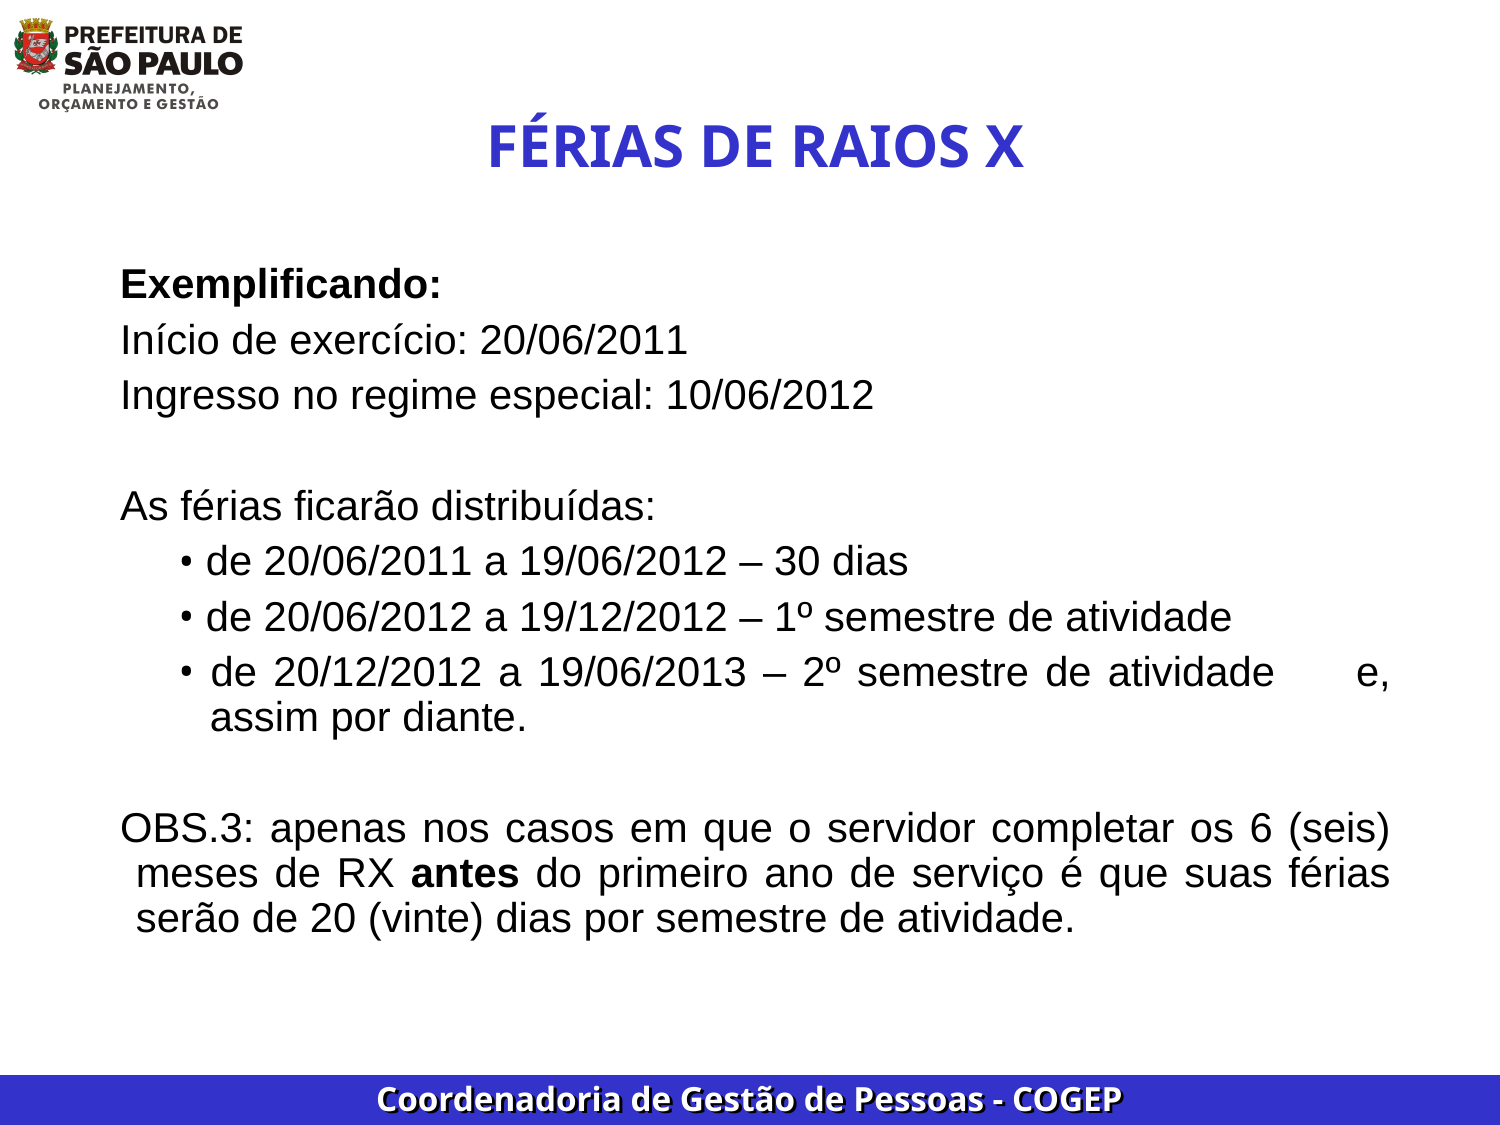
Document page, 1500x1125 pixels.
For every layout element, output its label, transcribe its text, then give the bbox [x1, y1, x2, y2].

subtitle Exemplificando: Início de exercício: 20/06/2011 Ingresso no regime especial: 10/06/2012 As férias ficarão distribuídas: de 20/06/2011 a 19/06/2012 – 30 dias de 20/06/2012 a 19/12/2012 – 1º semestre de atividade de 20/12/2012 a 19/06/2013 – 2º semestre de atividade e, assim por diante. OBS.3: apenas nos casos em que o servidor completar os 6 (seis) meses de RX antes do primeiro ano de serviço é que suas férias serão de 20 (vinte) dias por semestre de atividade. [29, 255, 1436, 946]
title FÉRIAS DE RAIOS X [100, 101, 1412, 187]
